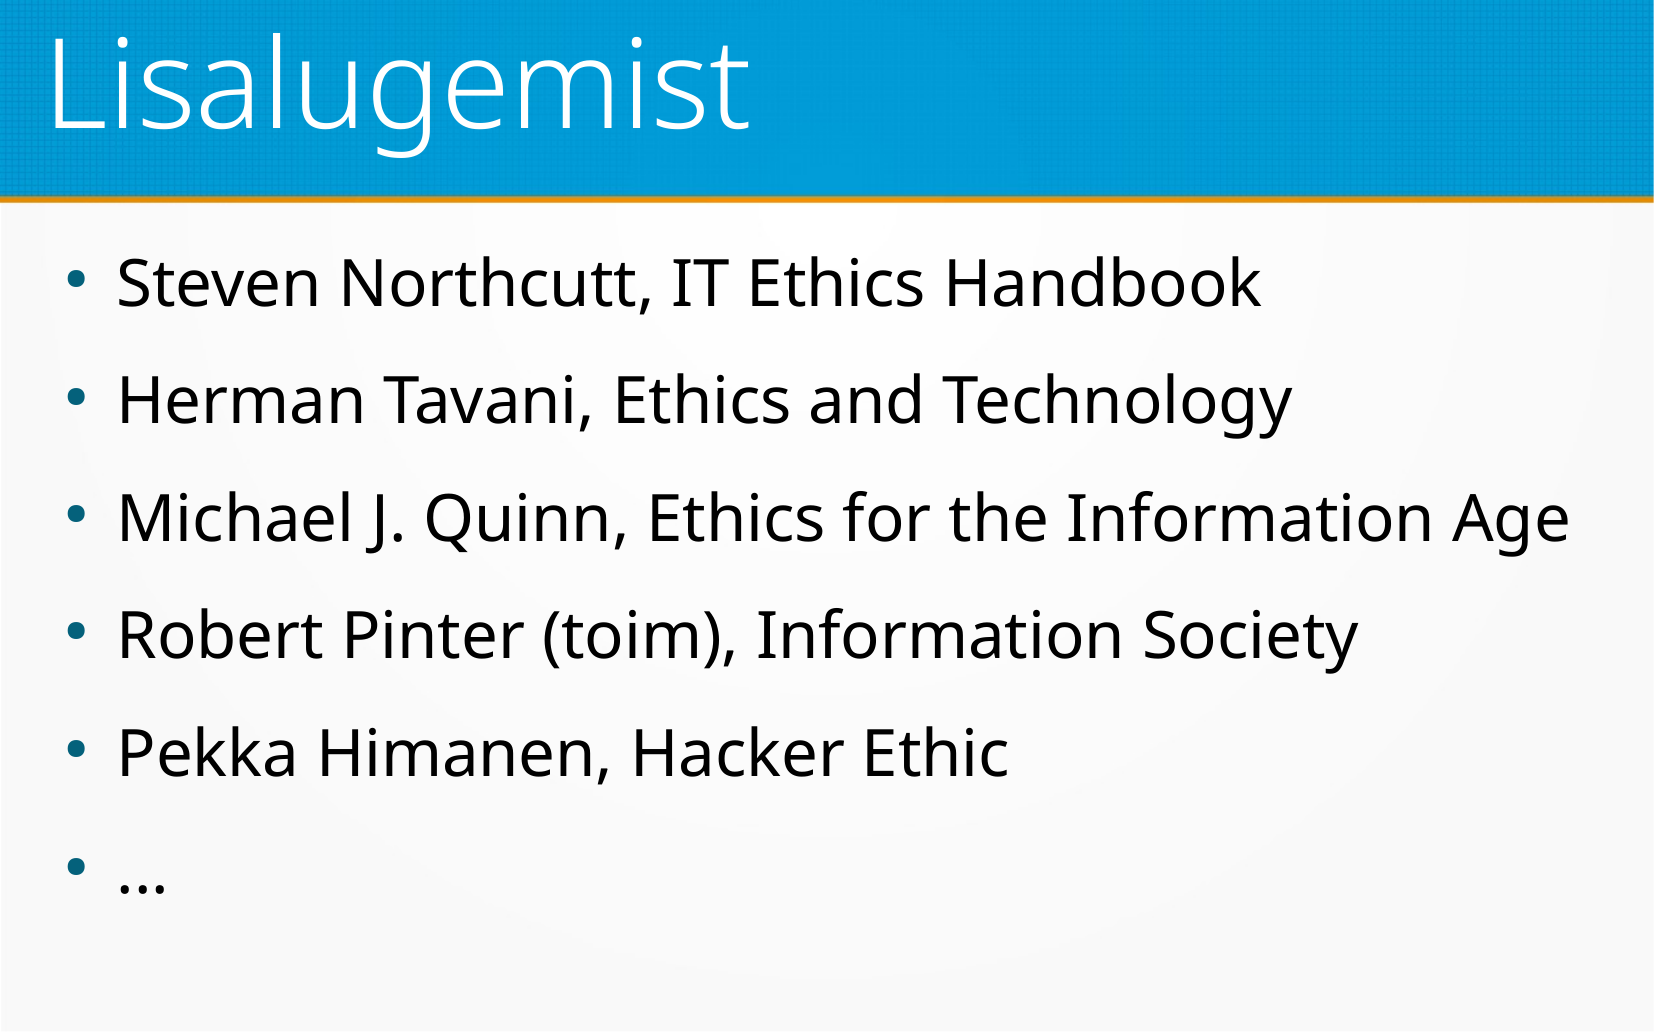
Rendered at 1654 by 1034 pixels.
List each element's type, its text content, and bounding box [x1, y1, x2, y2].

list Steven Northcutt, IT Ethics Handbook Herman Tavani, Ethics and Technology Michael J. Quinn, Ethics for the Information Age Robert Pinter (toim), Information Society Pekka Himanen, Hacker Ethic ... [47, 236, 1607, 1002]
picture [0, 195, 1654, 1034]
title Lisalugemist [43, 0, 1619, 166]
